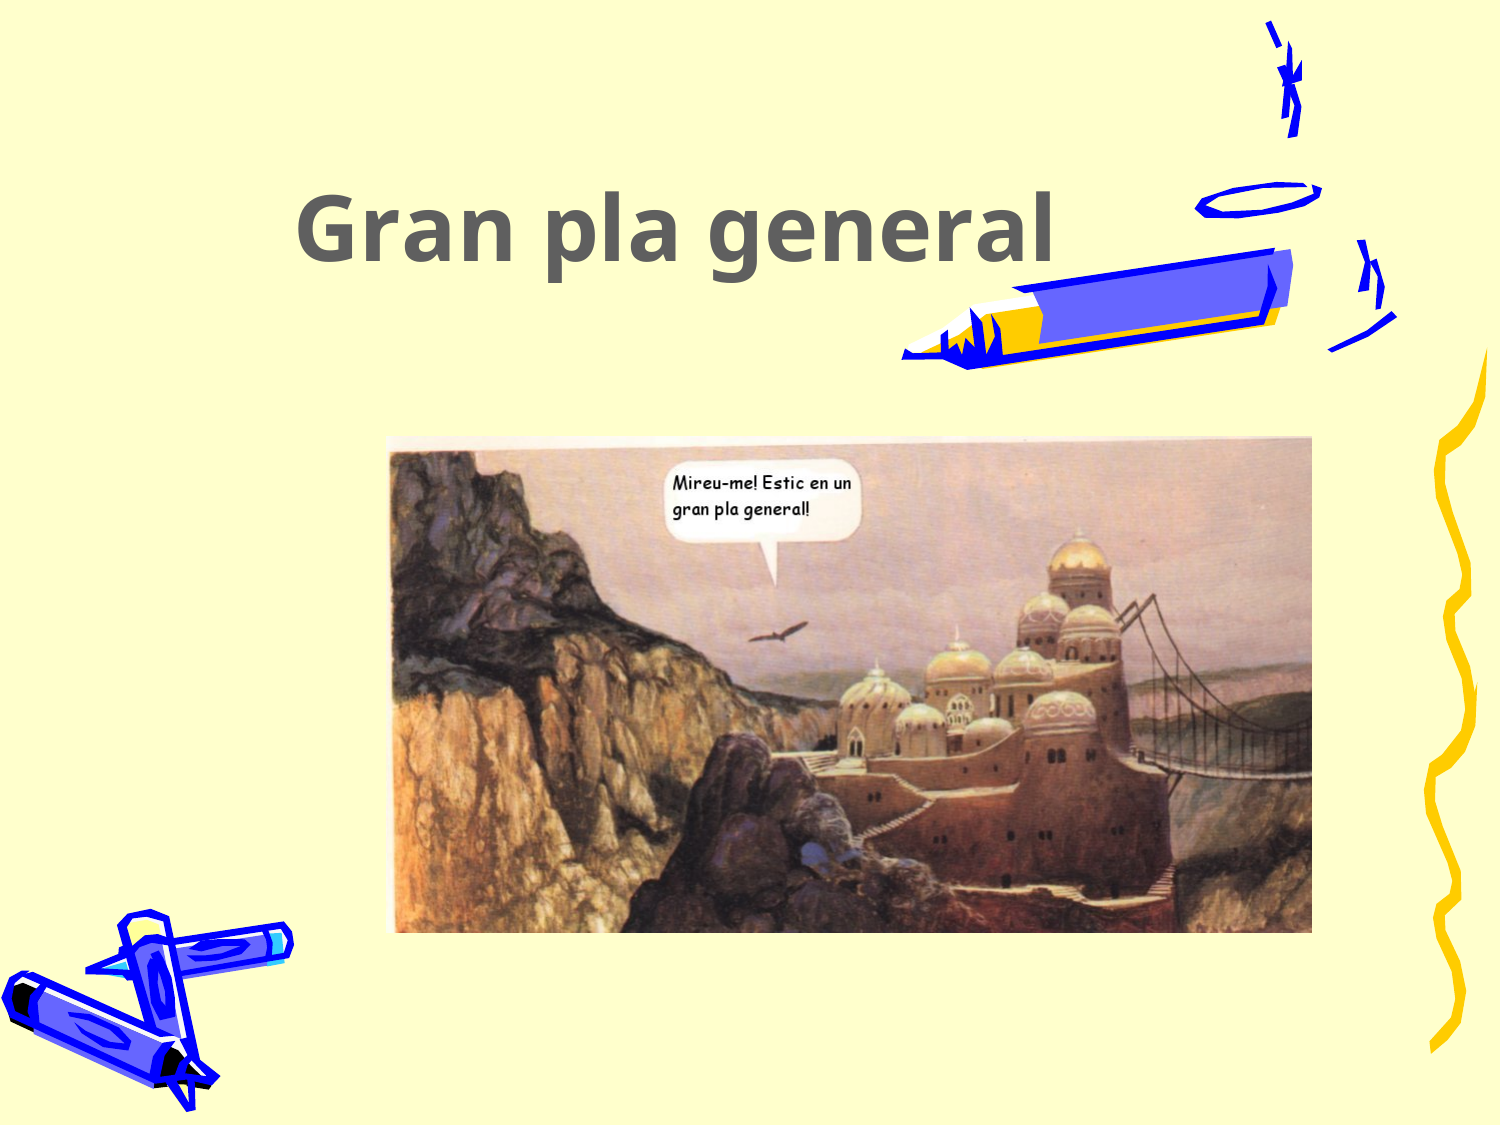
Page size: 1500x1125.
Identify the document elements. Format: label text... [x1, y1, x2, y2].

picture [386, 437, 1312, 933]
title Gran pla general [112, 24, 1240, 288]
